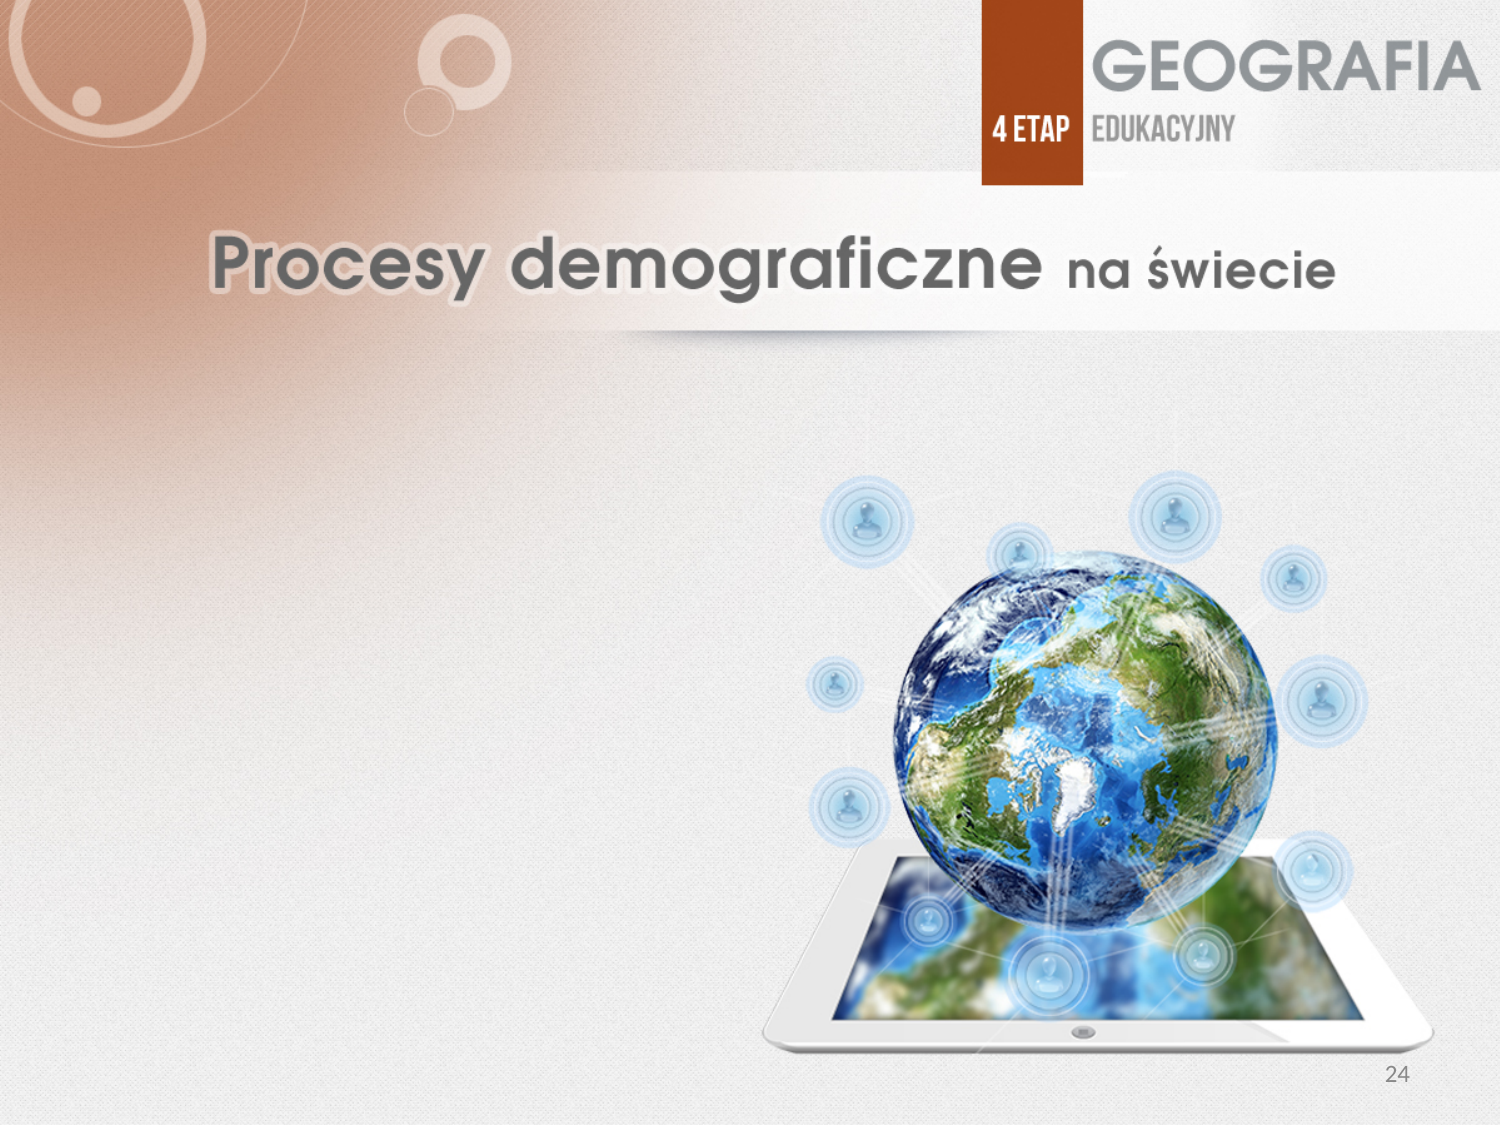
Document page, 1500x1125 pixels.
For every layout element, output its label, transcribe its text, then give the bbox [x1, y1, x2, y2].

picture [0, 0, 1500, 1125]
text_box <numer> [1074, 1042, 1426, 1103]
